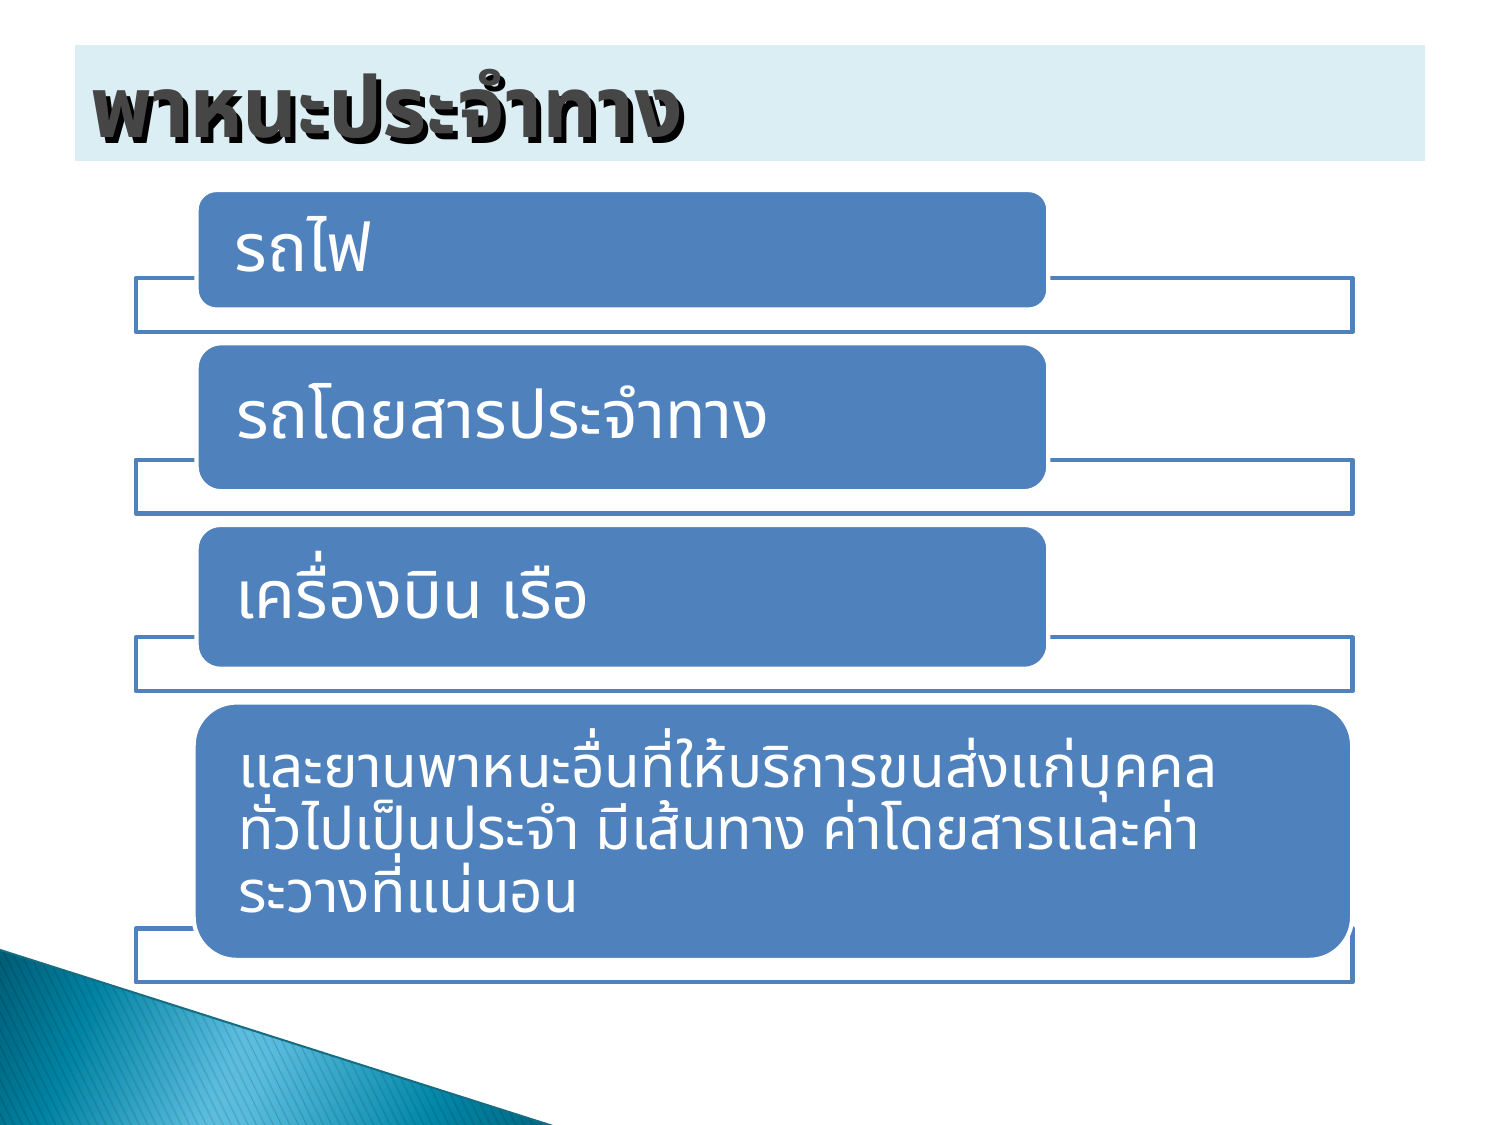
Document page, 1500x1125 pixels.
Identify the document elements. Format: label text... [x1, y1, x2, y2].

text_box รถโดยสารประจำทาง [196, 343, 1049, 492]
title พาหนะประจำทาง [75, 45, 1426, 161]
text_box และยานพาหนะอื่นที่ให้บริการขนส่งแก่บุคคลทั่วไปเป็นประจำ มีเส้นทาง ค่าโดยสารและค่าระวางที่แน่นอน [193, 702, 1353, 960]
text_box [136, 928, 1352, 982]
text_box [136, 460, 1352, 514]
text_box รถไฟ [196, 190, 1049, 310]
text_box [136, 637, 1352, 691]
text_box [136, 278, 1352, 332]
text_box เครื่องบิน เรือ [196, 524, 1049, 669]
